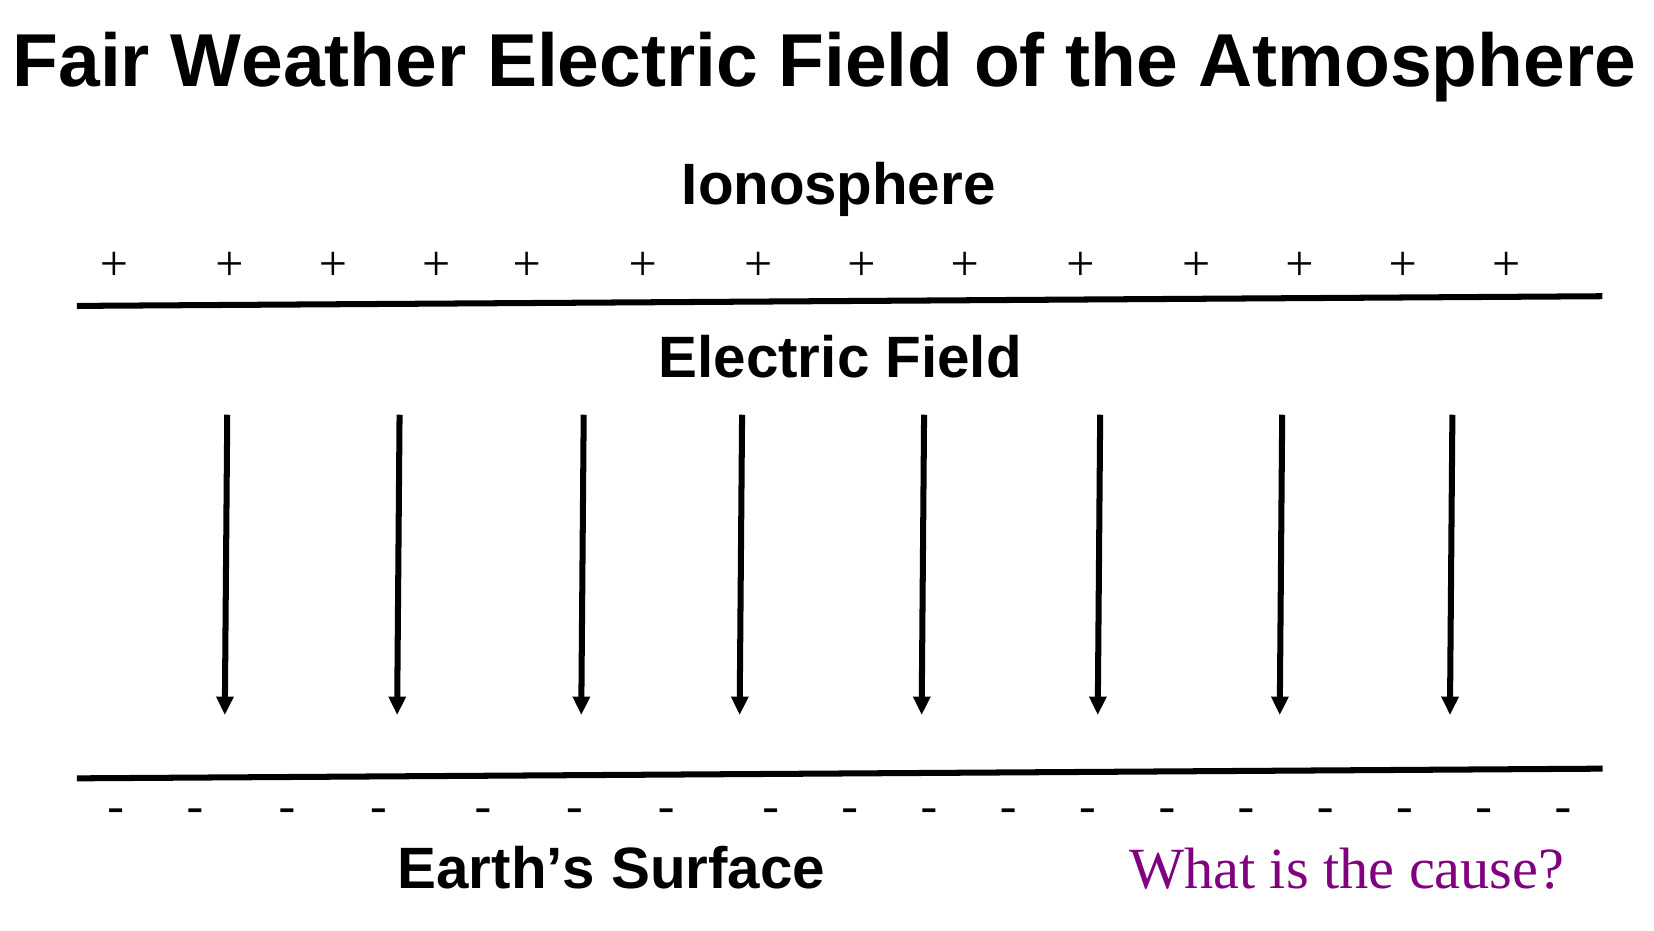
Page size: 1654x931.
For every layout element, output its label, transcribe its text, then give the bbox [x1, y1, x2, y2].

text_box Earth’s Surface [224, 841, 999, 908]
text_box Ionosphere [276, 138, 1402, 223]
text_box + + + + + + + + + + + + + + [85, 223, 1627, 299]
text_box - - - - - - - - - - - - - - - - - - [92, 764, 1613, 841]
title Fair Weather Electric Field of the Atmosphere [0, 5, 1654, 107]
text_box What is the cause? [1028, 828, 1654, 904]
text_box Electric Field [279, 311, 1402, 398]
